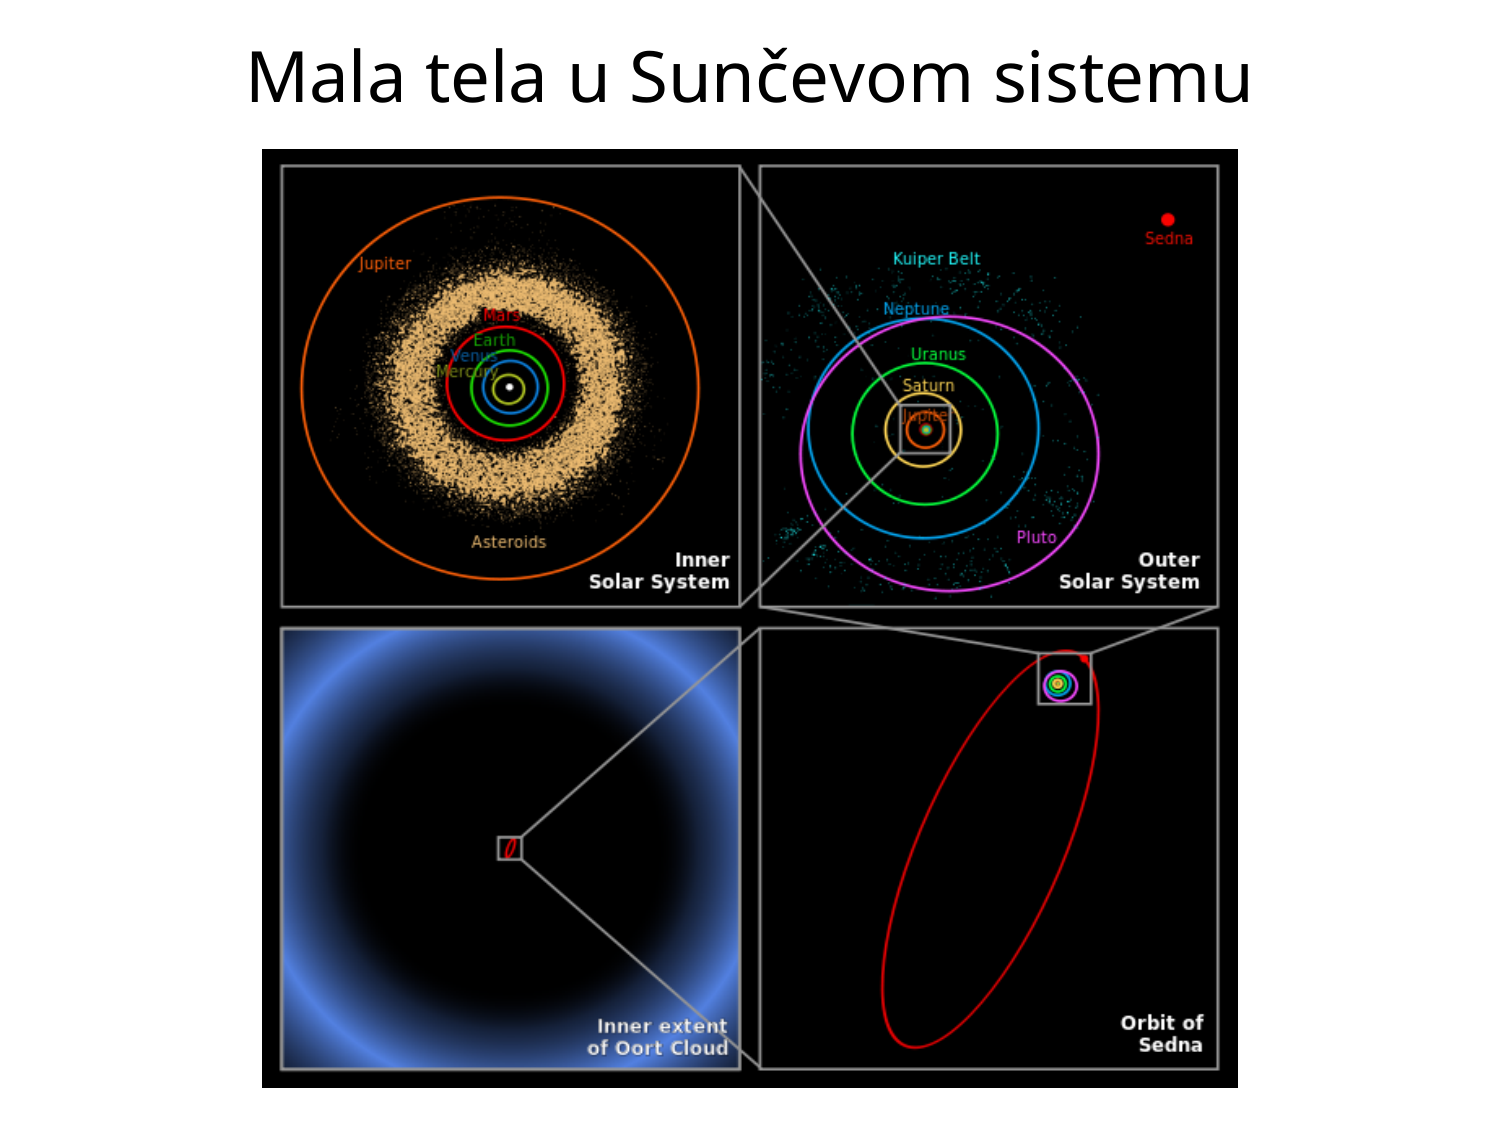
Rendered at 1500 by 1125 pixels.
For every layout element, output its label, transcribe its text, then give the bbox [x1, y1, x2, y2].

title Mala tela u Sunčevom sistemu [112, 0, 1388, 150]
picture [262, 149, 1238, 1088]
